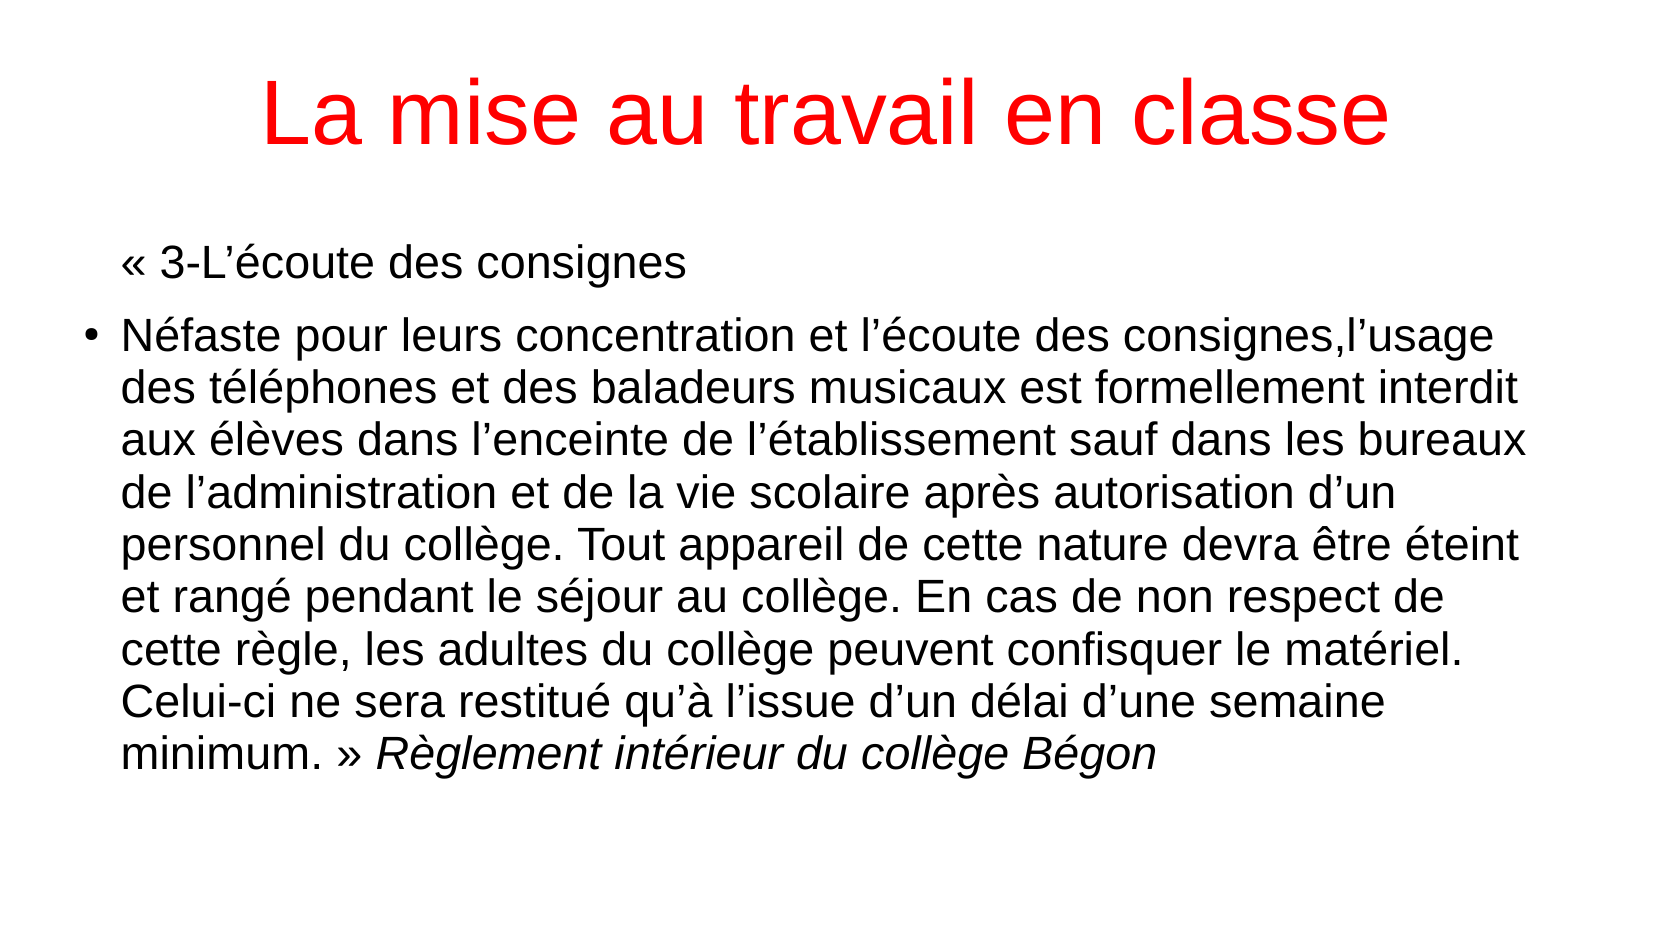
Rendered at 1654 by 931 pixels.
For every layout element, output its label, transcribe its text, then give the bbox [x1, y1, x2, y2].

list « 3-L’écoute des consignes Néfaste pour leurs concentration et l’écoute des consignes,l’usage des téléphones et des baladeurs musicaux est formellement interdit aux élèves dans l’enceinte de l’établissement sauf dans les bureaux de l’administration et de la vie scolaire après autorisation d’un personnel du collège. Tout appareil de cette nature devra être éteint et rangé pendant le séjour au collège. En cas de non respect de cette règle, les adultes du collège peuvent confisquer le matériel. Celui-ci ne sera restitué qu’à l’issue d’un délai d’une semaine minimum. » Règlement intérieur du collège Bégon [70, 236, 1560, 780]
title La mise au travail en classe [82, 35, 1571, 191]
